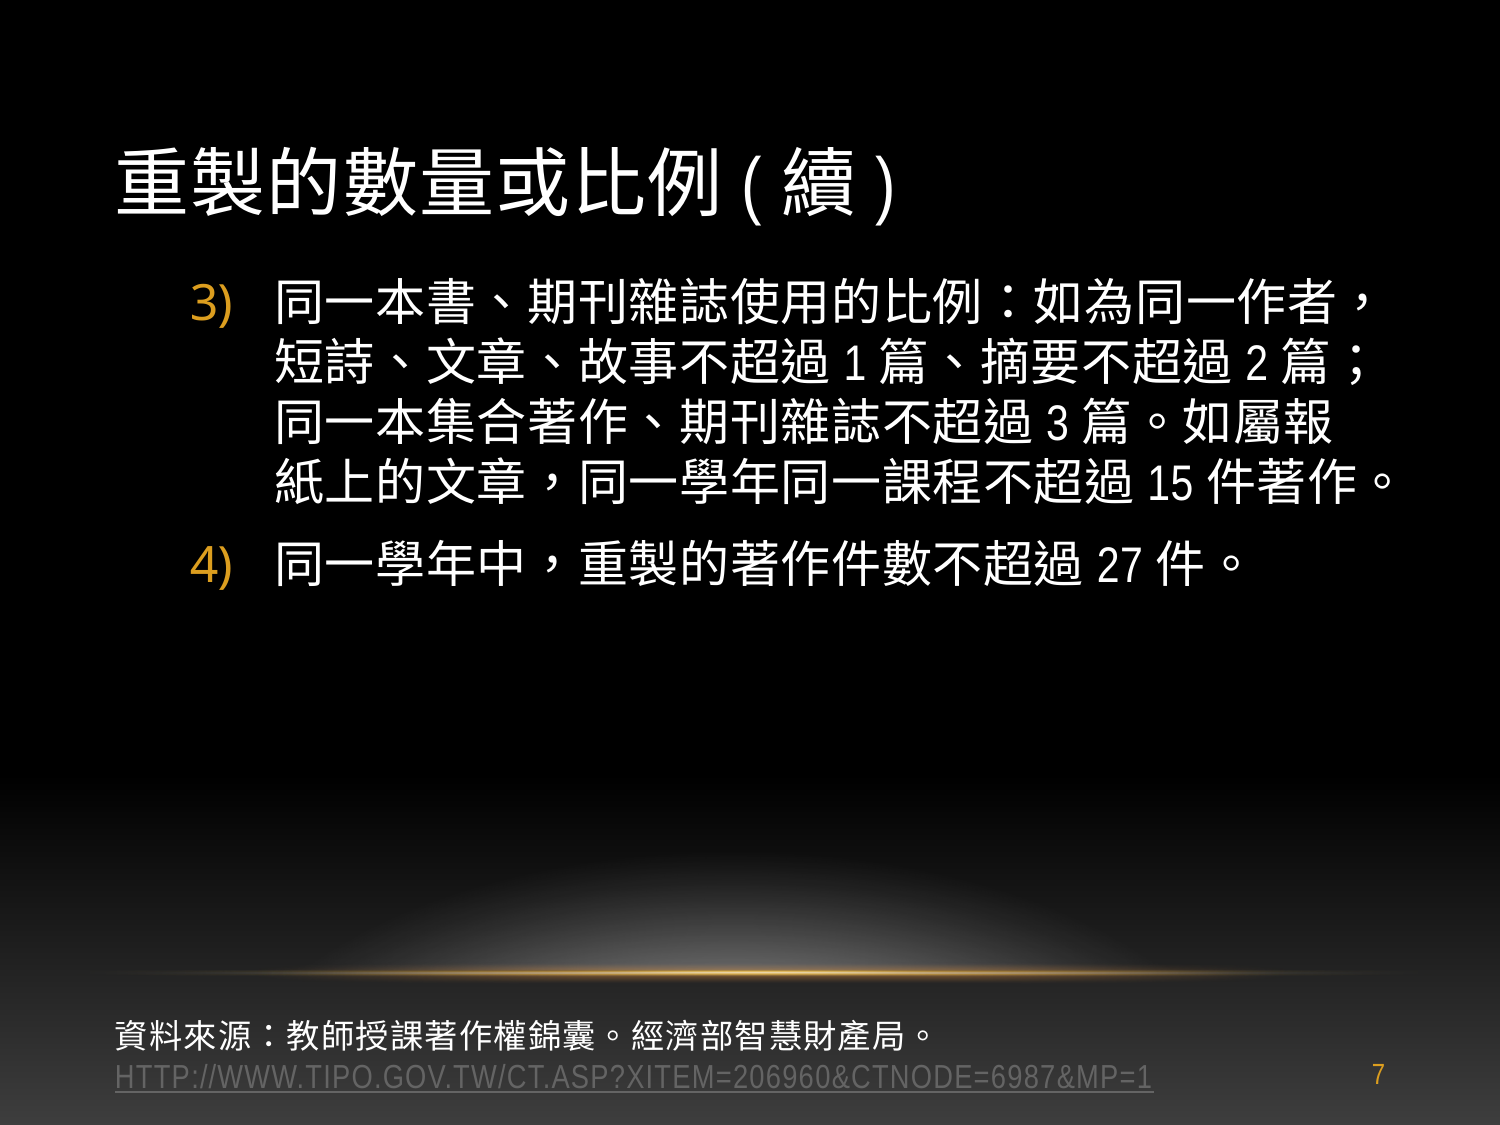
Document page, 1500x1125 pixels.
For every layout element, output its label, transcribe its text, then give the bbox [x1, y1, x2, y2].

list 同一本書、期刊雜誌使用的比例：如為同一作者，短詩、文章、故事不超過1篇、摘要不超過2篇；同一本集合著作、期刊雜誌不超過3篇。如屬報紙上的文章，同一學年同一課程不超過15件著作。 同一學年中，重製的著作件數不超過27件。 [99, 262, 1400, 938]
slide_number <編號> [1237, 1042, 1400, 1103]
picture [0, 0, 1500, 1125]
title 重製的數量或比例(續) [99, 45, 1400, 233]
footer 資料來源：教師授課著作權錦囊。經濟部智慧財產局。http://www.tipo.gov.tw/ct.asp?xItem=206960&ctNode=6987&mp=1 [99, 1011, 1222, 1100]
